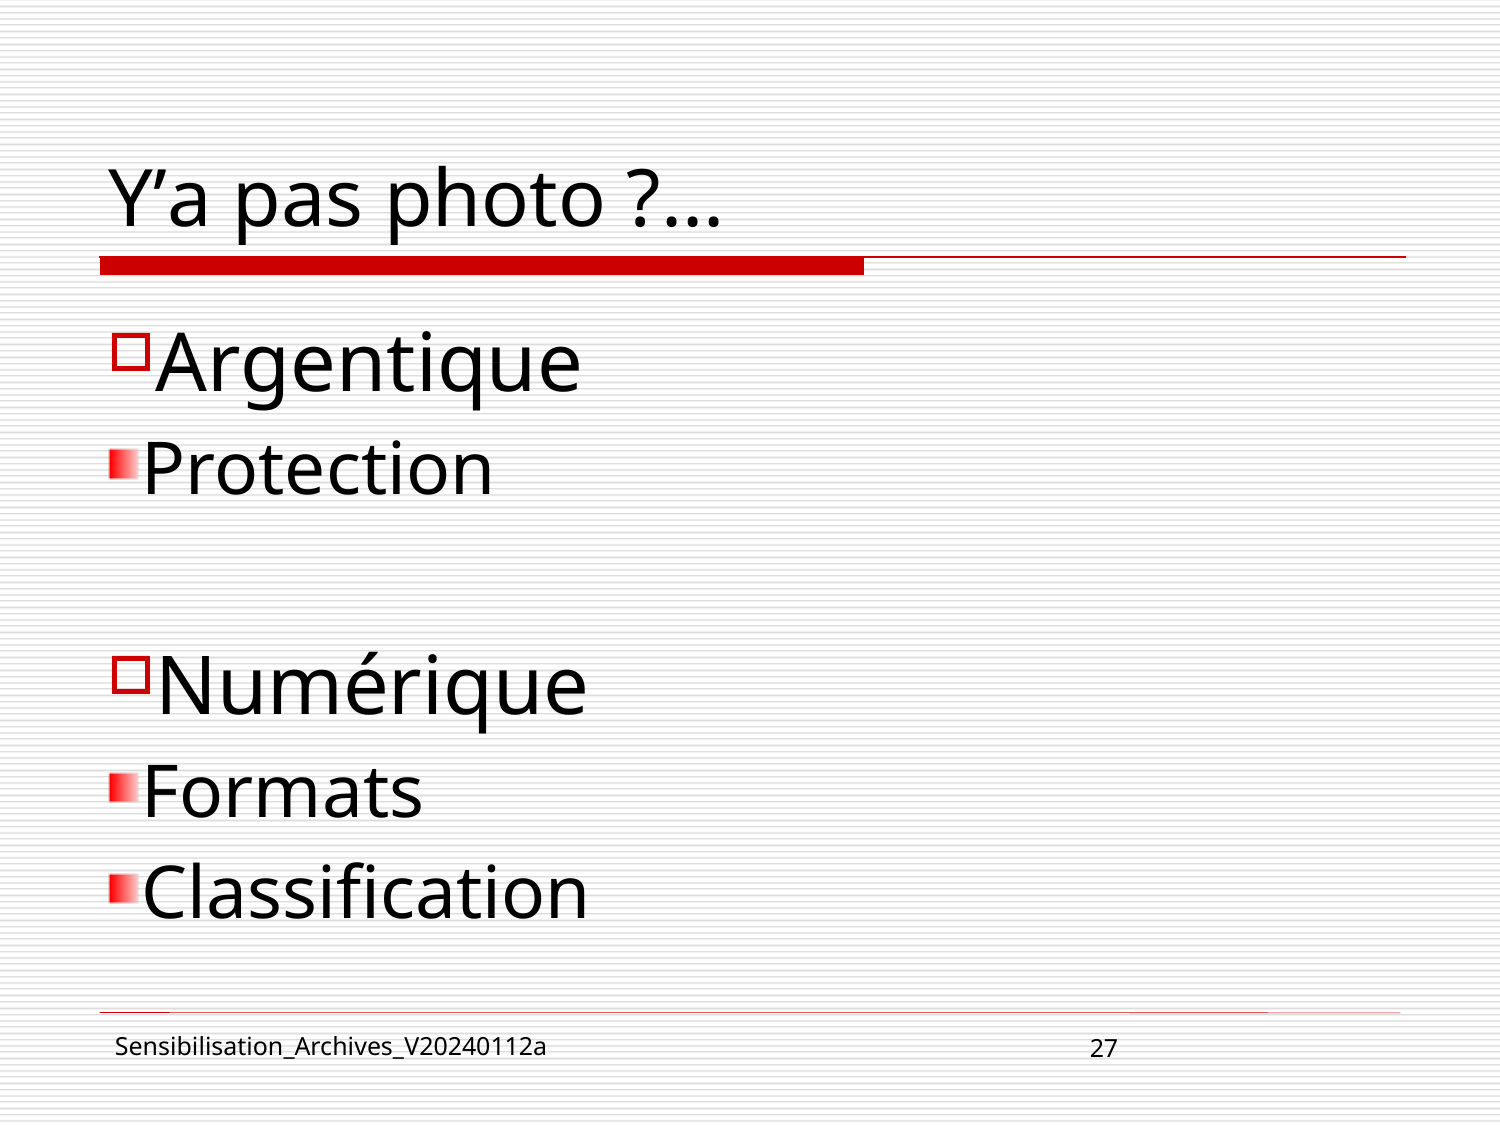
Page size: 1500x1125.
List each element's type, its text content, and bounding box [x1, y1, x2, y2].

picture [0, 0, 1500, 1125]
list Argentique Protection Numérique Formats Classification [92, 302, 1406, 988]
title Y’a pas photo ?... [94, 50, 1407, 250]
text_box Sensibilisation_Archives_V20240112a [100, 1023, 989, 1101]
text_box 33 [1074, 1024, 1400, 1103]
